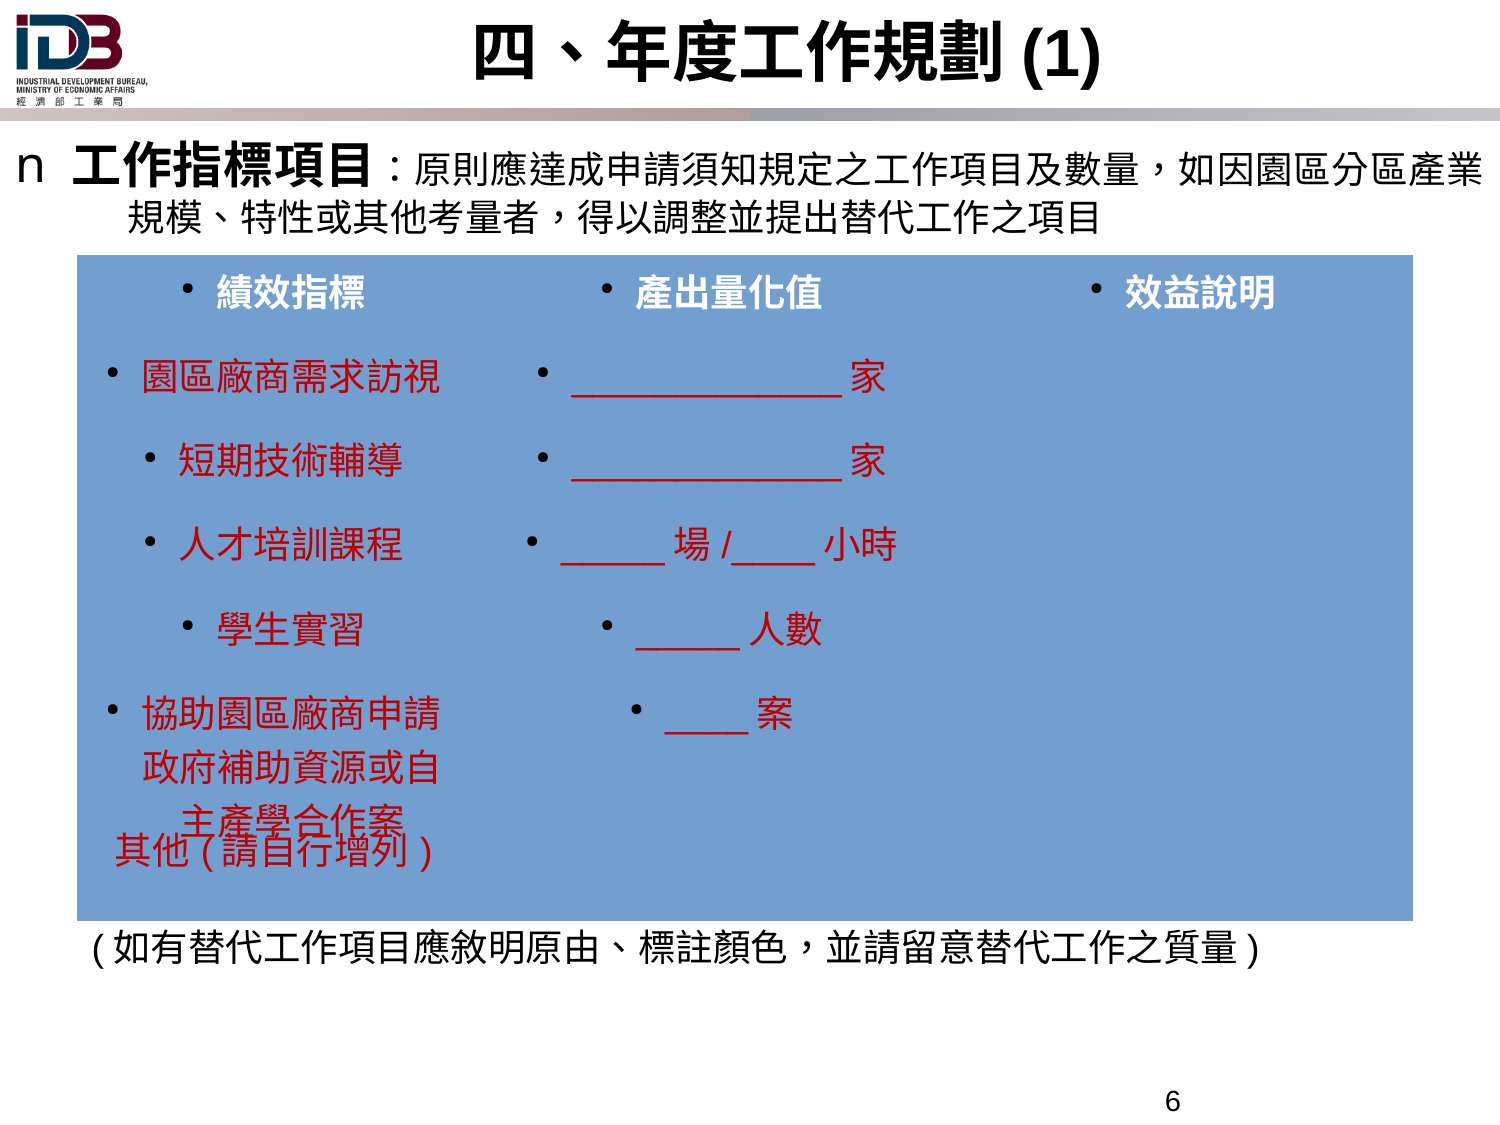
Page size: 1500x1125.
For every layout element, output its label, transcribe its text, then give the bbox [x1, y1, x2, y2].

table_cell 其他(請自行增列) [77, 837, 471, 917]
table_header 產出量化值 [471, 255, 953, 340]
table_cell _____________家 [471, 340, 953, 424]
table_cell [953, 508, 1413, 592]
table_cell 協助園區廠商申請政府補助資源或自主產學合作案 [77, 676, 471, 837]
text_box (如有替代工作項目應敘明原由、標註顏色，並請留意替代工作之質量) [77, 917, 1413, 977]
table_cell 學生實習 [77, 592, 471, 676]
text_box 工作指標項目：原則應達成申請須知規定之工作項目及數量，如因園區分區產業規模、特性或其他考量者，得以調整並提出替代工作之項目 [0, 126, 1500, 246]
table_cell [953, 340, 1413, 424]
text_box 四、年度工作規劃(1) [0, 19, 1500, 97]
table_header 績效指標 [77, 255, 471, 340]
table_cell [953, 424, 1413, 508]
table_cell [953, 837, 1413, 917]
table_cell 園區廠商需求訪視 [77, 340, 471, 424]
table_cell _____場/____小時 [471, 508, 953, 592]
table_cell [953, 676, 1413, 837]
table_cell [471, 837, 953, 917]
table_cell ____案 [471, 676, 953, 837]
table_cell 人才培訓課程 [77, 508, 471, 592]
table_cell 短期技術輔導 [77, 424, 471, 508]
table_cell _____________家 [471, 424, 953, 508]
table_header 效益說明 [953, 255, 1413, 340]
table_cell _____人數 [471, 592, 953, 676]
table_cell [953, 592, 1413, 676]
